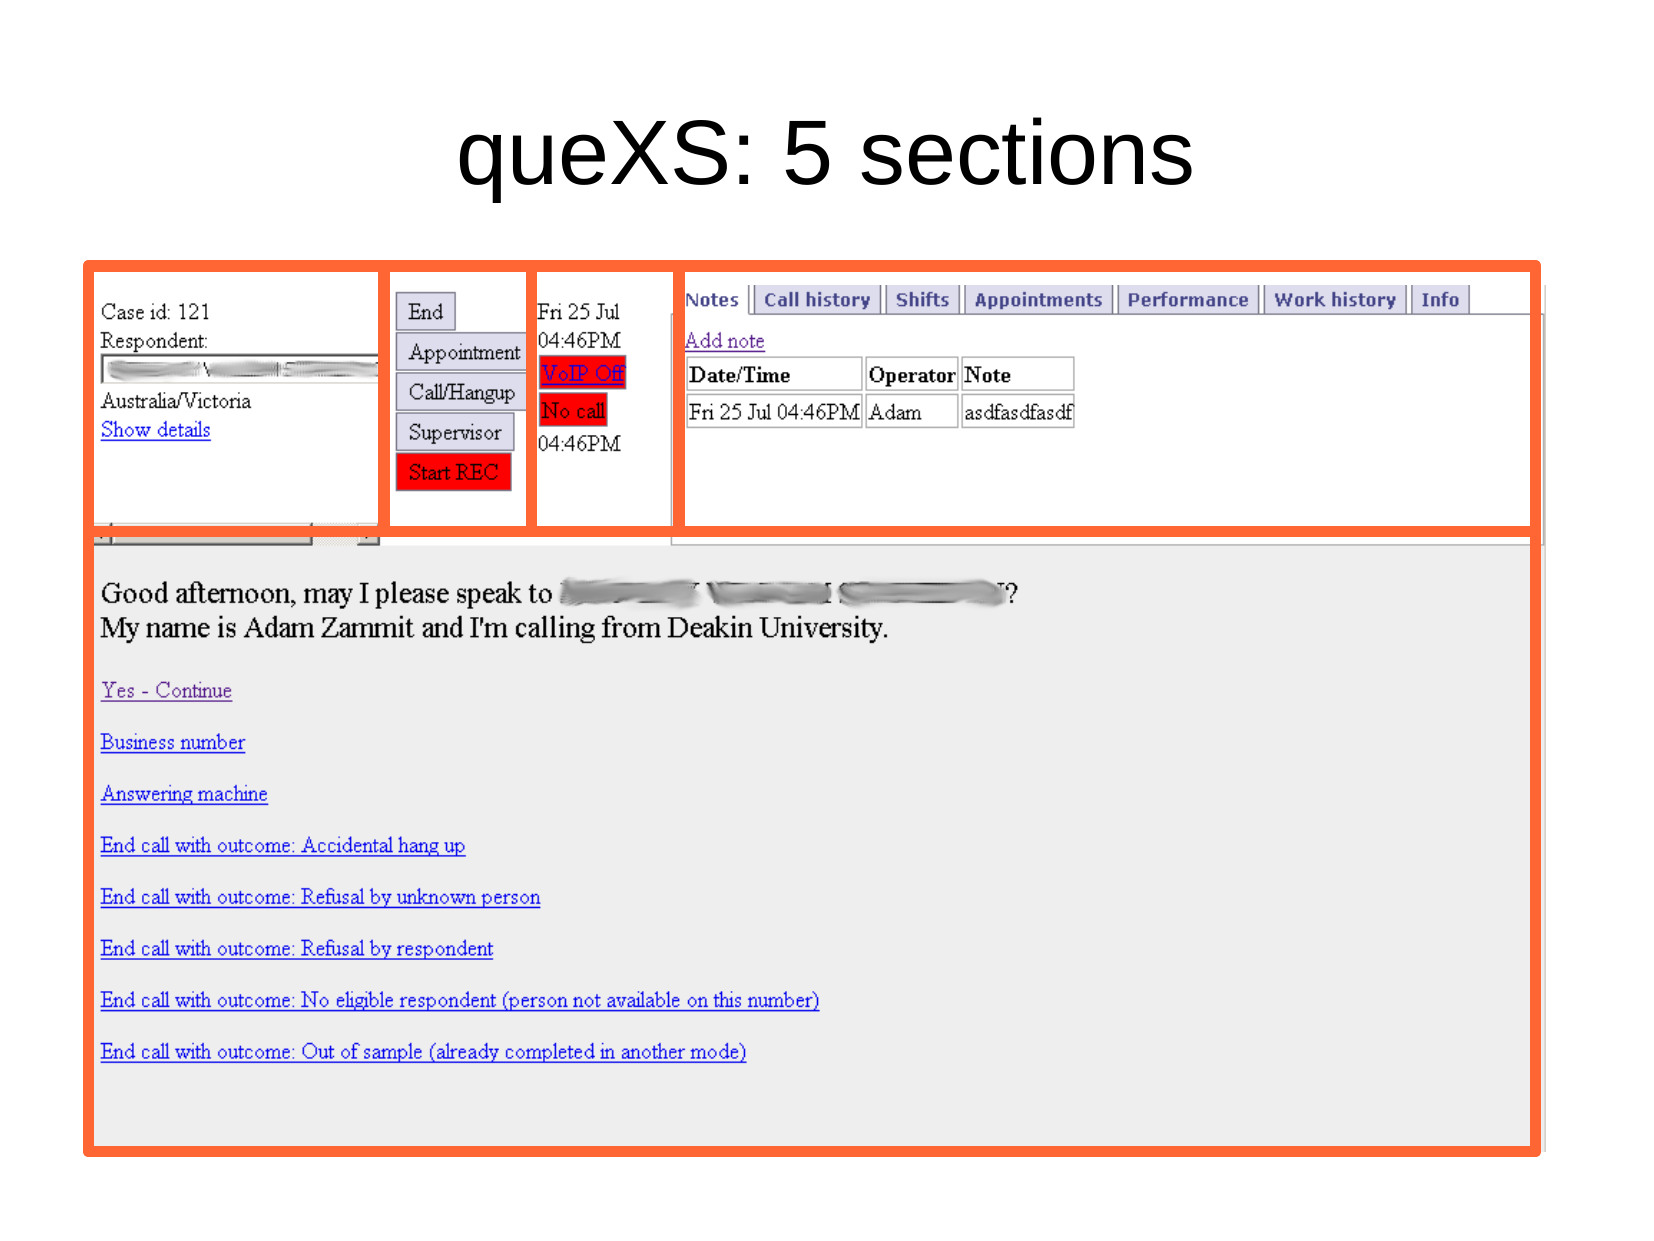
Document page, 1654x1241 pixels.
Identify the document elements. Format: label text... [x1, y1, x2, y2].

title queXS: 5 sections [82, 56, 1571, 250]
picture [390, 285, 526, 526]
picture [537, 285, 673, 526]
picture [1541, 285, 1546, 1152]
picture [685, 285, 1530, 526]
picture [94, 537, 1530, 1146]
picture [94, 285, 378, 526]
